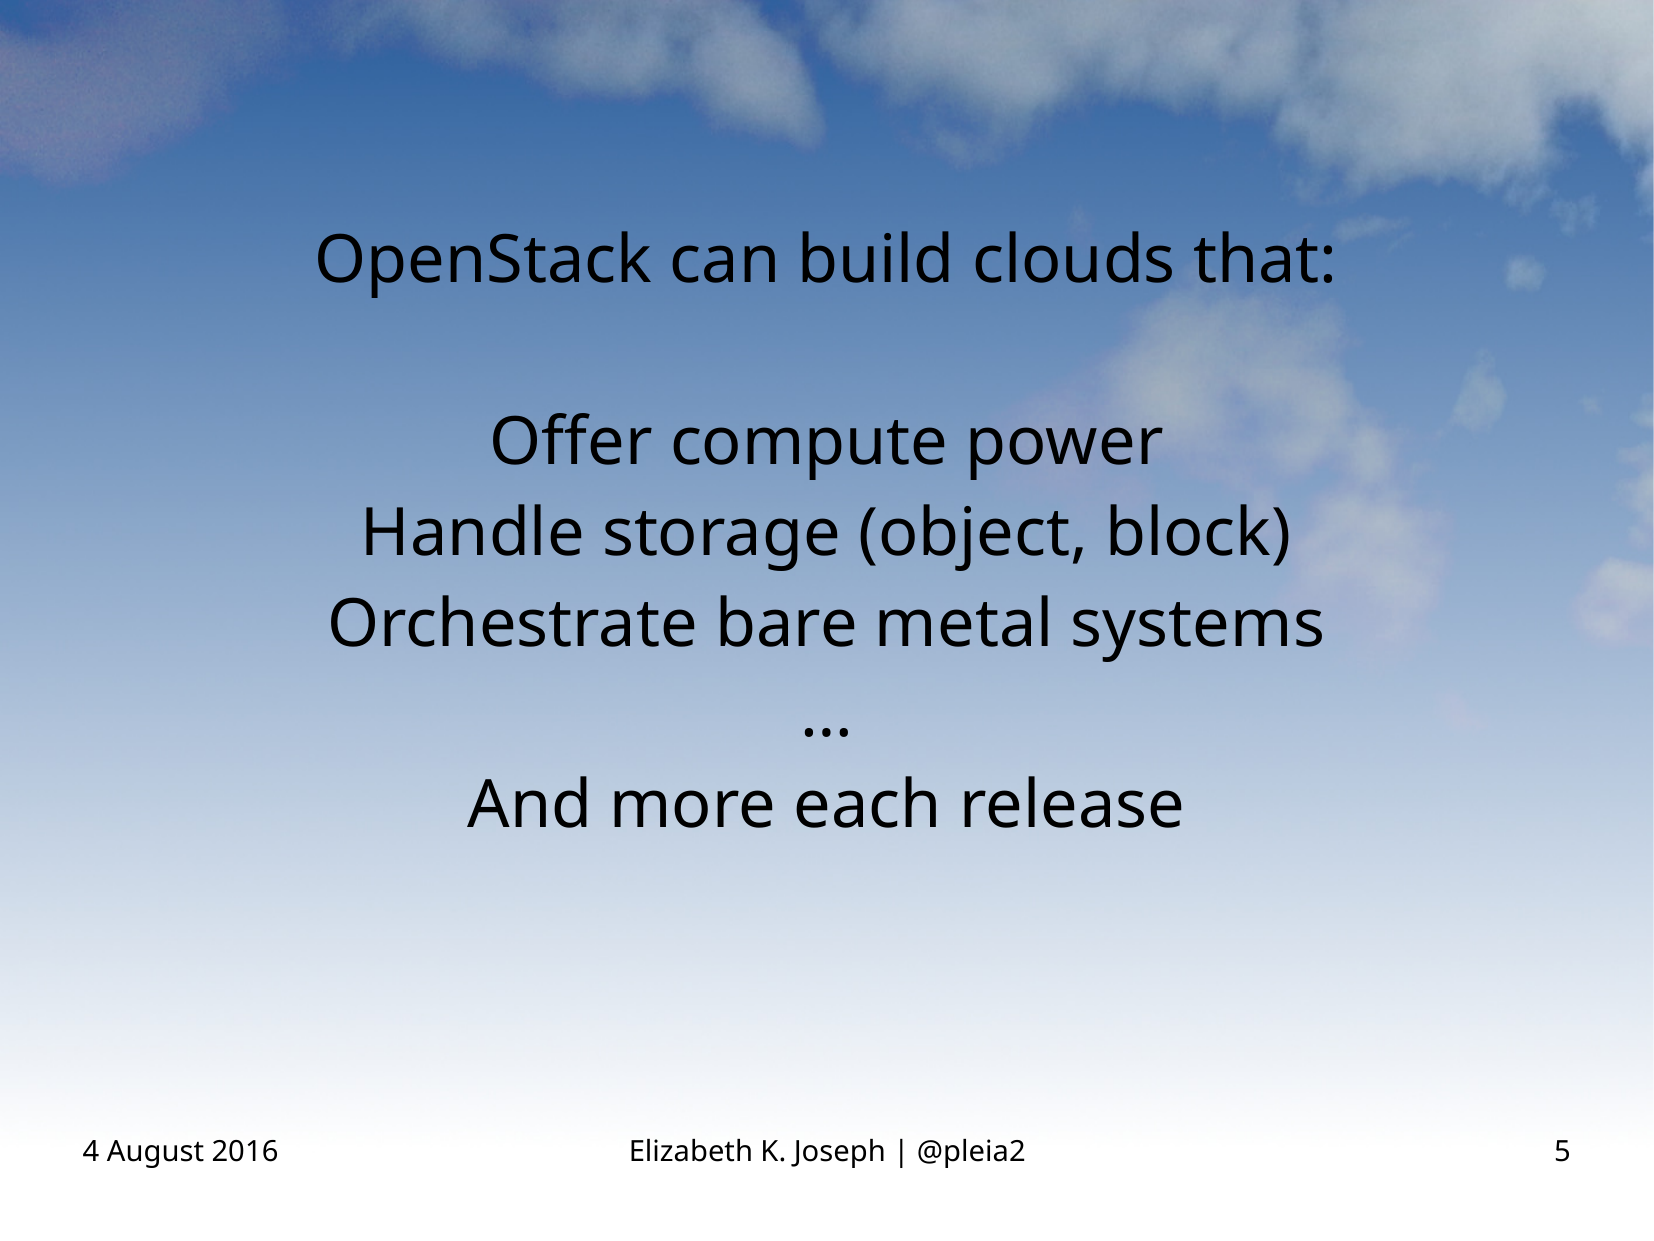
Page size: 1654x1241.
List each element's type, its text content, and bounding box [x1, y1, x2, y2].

subtitle OpenStack can build clouds that: Offer compute power Handle storage (object, block) Orchestrate bare metal systems … And more each release [82, 49, 1571, 1010]
picture [0, 0, 1654, 1241]
